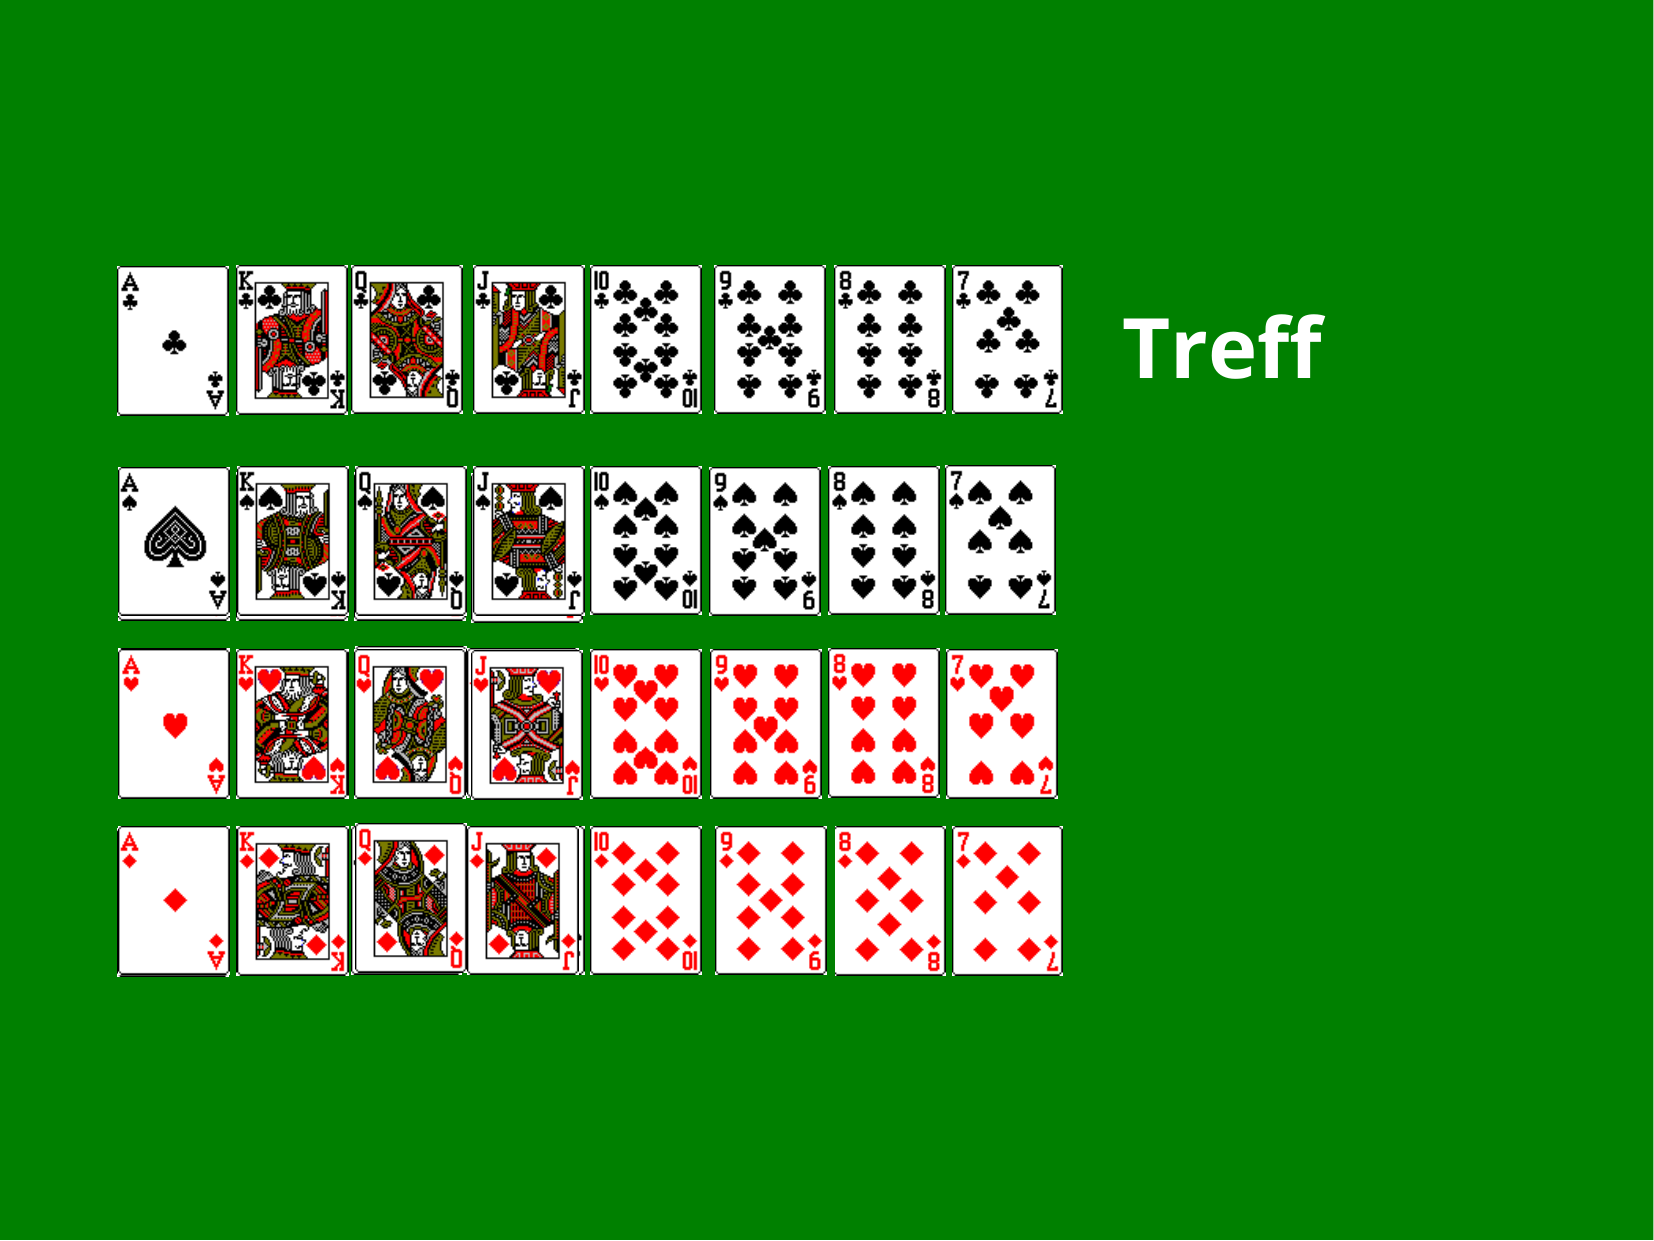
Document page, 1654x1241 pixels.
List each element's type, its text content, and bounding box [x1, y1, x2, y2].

picture [834, 265, 946, 415]
picture [236, 265, 348, 415]
picture [117, 826, 230, 977]
picture [952, 265, 1063, 415]
picture [354, 646, 583, 800]
picture [236, 826, 349, 976]
text_box Treff [1122, 295, 1548, 493]
picture [118, 648, 230, 799]
picture [354, 466, 467, 621]
picture [952, 826, 1063, 976]
picture [590, 826, 702, 975]
picture [835, 826, 946, 976]
picture [946, 649, 1058, 799]
picture [590, 466, 702, 615]
picture [828, 466, 940, 615]
picture [828, 648, 940, 798]
picture [715, 826, 827, 975]
picture [351, 265, 463, 414]
picture [714, 265, 826, 415]
picture [236, 466, 349, 621]
picture [590, 649, 702, 799]
picture [117, 266, 229, 416]
picture [236, 649, 349, 799]
picture [945, 465, 1056, 615]
picture [709, 467, 821, 616]
picture [471, 466, 585, 623]
picture [590, 265, 702, 414]
picture [710, 649, 822, 799]
picture [473, 265, 585, 414]
picture [118, 467, 230, 621]
picture [351, 823, 585, 975]
